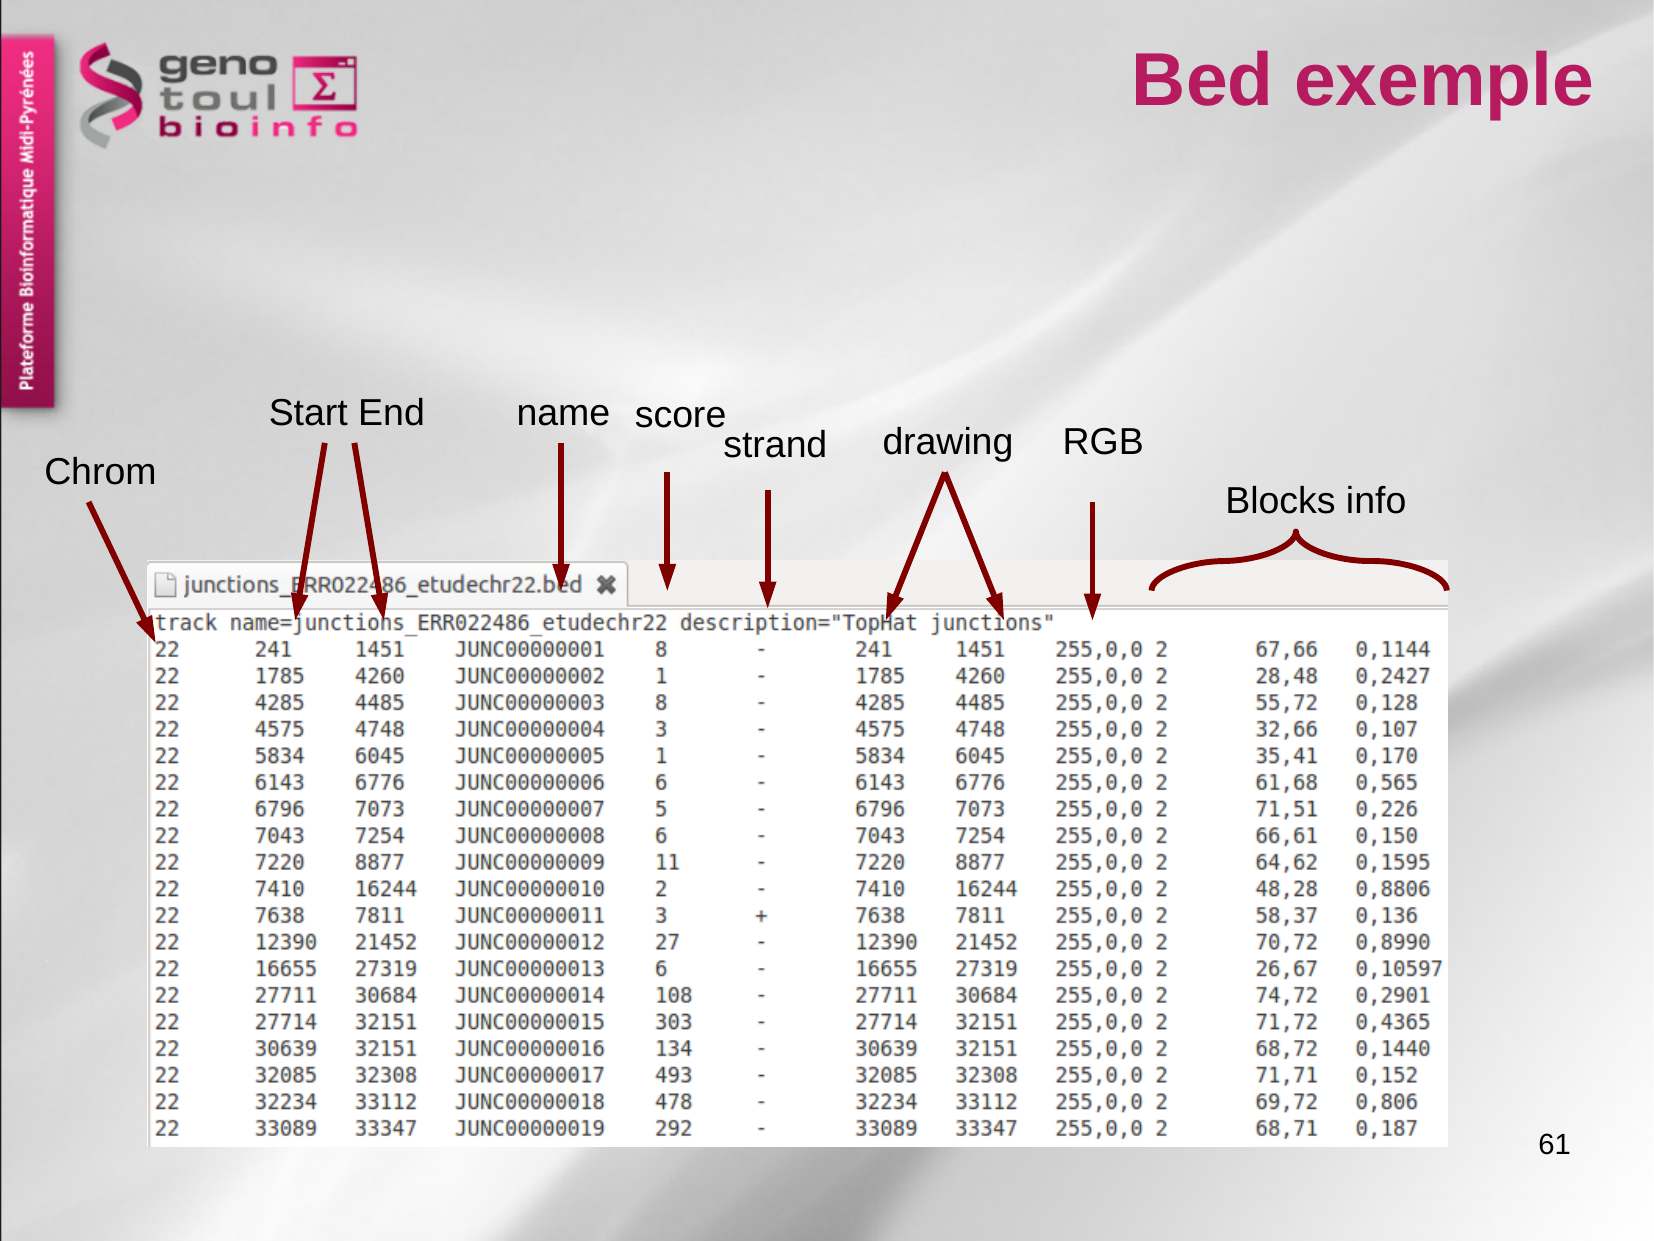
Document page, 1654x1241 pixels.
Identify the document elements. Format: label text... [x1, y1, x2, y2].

text_box RGB [1047, 413, 1159, 471]
text_box score [620, 386, 742, 443]
text_box Chrom [29, 442, 172, 500]
title Bed exemple [106, 0, 1595, 198]
text_box Blocks info [1210, 472, 1422, 530]
text_box drawing [867, 413, 1029, 471]
text_box Start End [253, 383, 440, 441]
text_box name [501, 383, 626, 441]
text_box strand [708, 415, 843, 473]
picture [0, 0, 1654, 1241]
